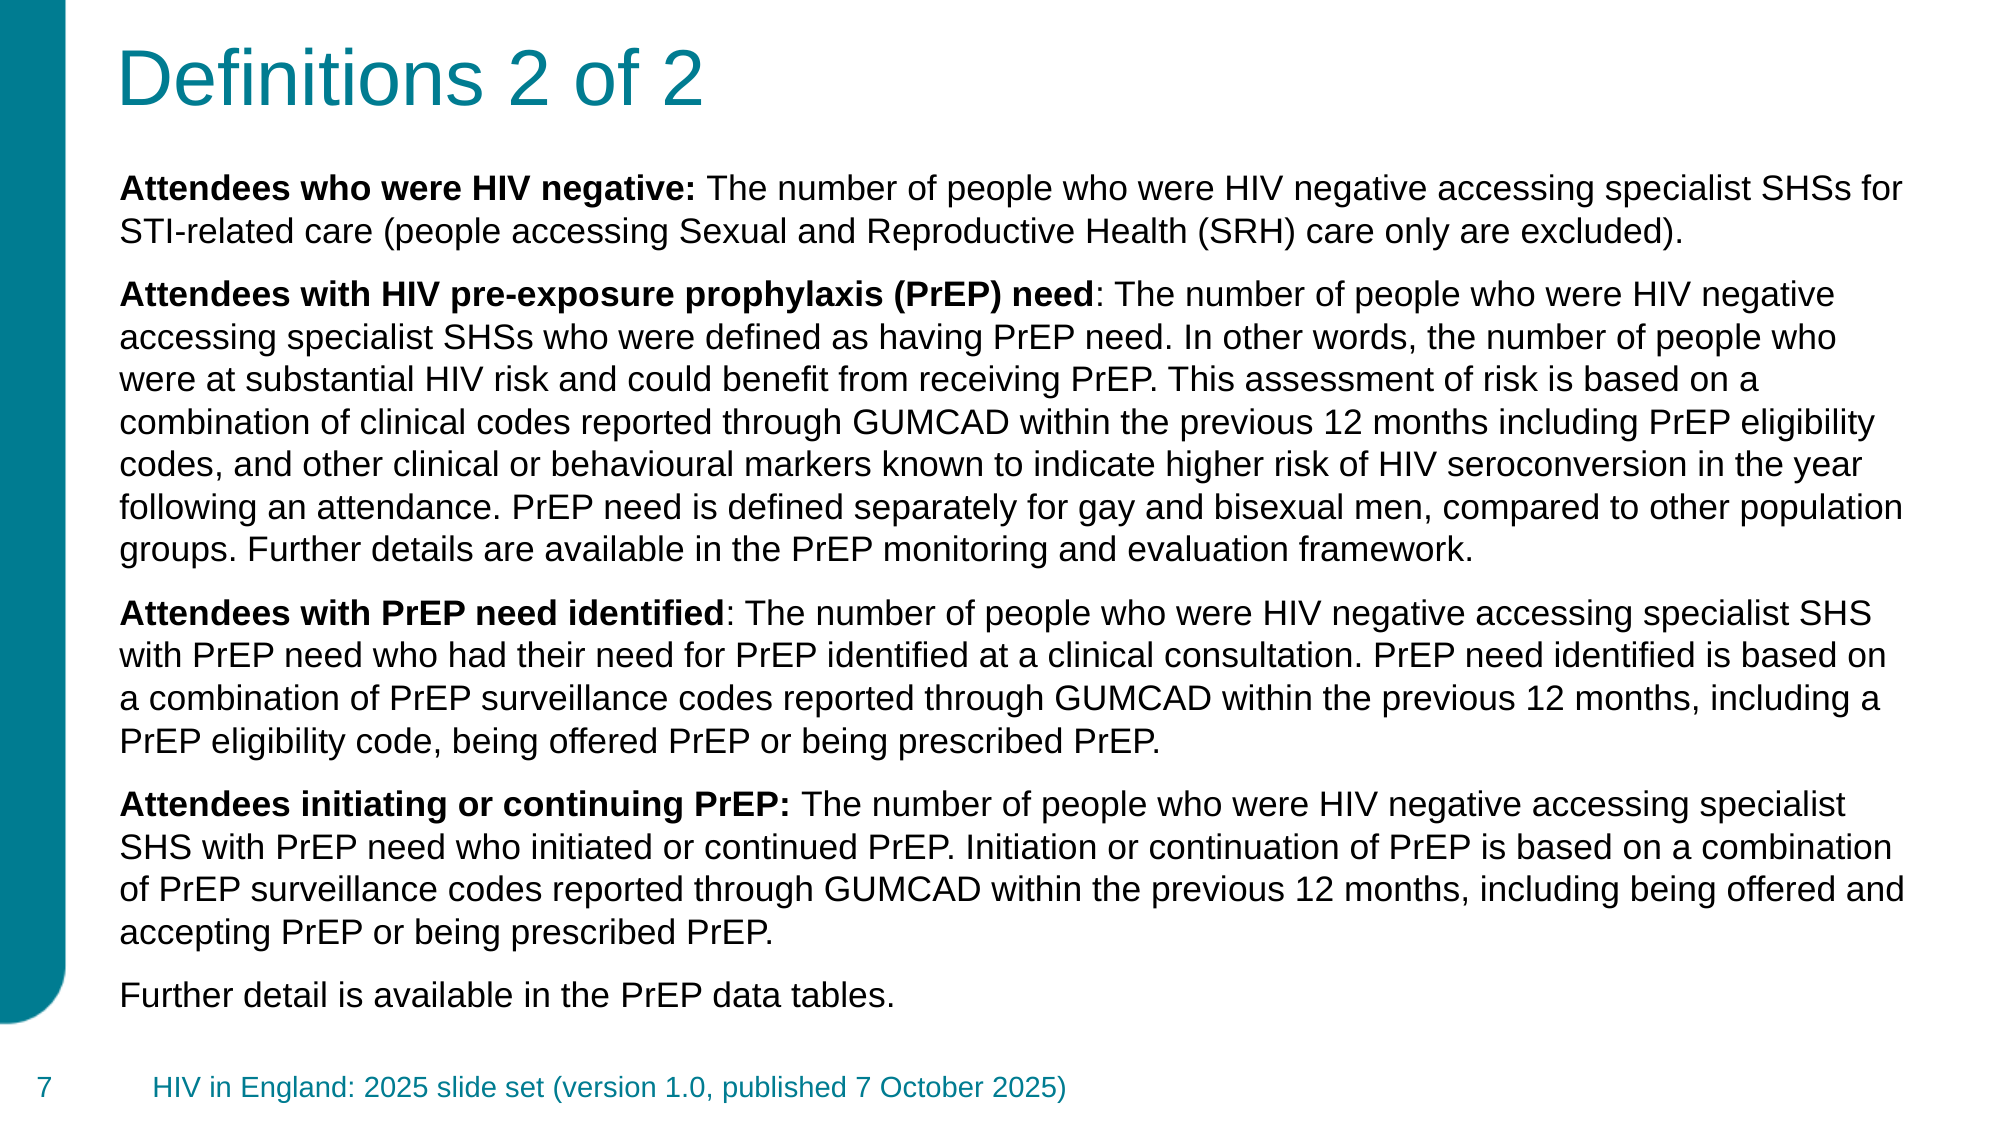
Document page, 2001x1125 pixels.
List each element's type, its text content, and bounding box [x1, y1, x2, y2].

title Definitions 2 of 2 [101, 29, 1926, 189]
list Attendees who were HIV negative: The number of people who were HIV negative accessing specialist SHSs for STI-related care (people accessing Sexual and Reproductive Health (SRH) care only are excluded). Attendees with HIV pre-exposure prophylaxis (PrEP) need: The number of people who were HIV negative accessing specialist SHSs who were defined as having PrEP need. In other words, the number of people who were at substantial HIV risk and could benefit from receiving PrEP. This assessment of risk is based on a combination of clinical codes reported through GUMCAD within the previous 12 months including PrEP eligibility codes, and other clinical or behavioural markers known to indicate higher risk of HIV seroconversion in the year following an attendance. PrEP need is defined separately for gay and bisexual men, compared to other population groups. Further details are available in the PrEP monitoring and evaluation framework. Attendees with PrEP need identified: The number of people who were HIV negative accessing specialist SHS with PrEP need who had their need for PrEP identified at a clinical consultation. PrEP need identified is based on a combination of PrEP surveillance codes reported through GUMCAD within the previous 12 months, including a PrEP eligibility code, being offered PrEP or being prescribed PrEP. Attendees initiating or continuing PrEP: The number of people who were HIV negative accessing specialist SHS with PrEP need who initiated or continued PrEP. Initiation or continuation of PrEP is based on a combination of PrEP surveillance codes reported through GUMCAD within the previous 12 months, including being offered and accepting PrEP or being prescribed PrEP. Further detail is available in the PrEP data tables. [104, 157, 1927, 1057]
text_box HIV in England: 2025 slide set (version 1.0, published 7 October 2025) [137, 1056, 1780, 1116]
text_box [21, 1056, 120, 1117]
